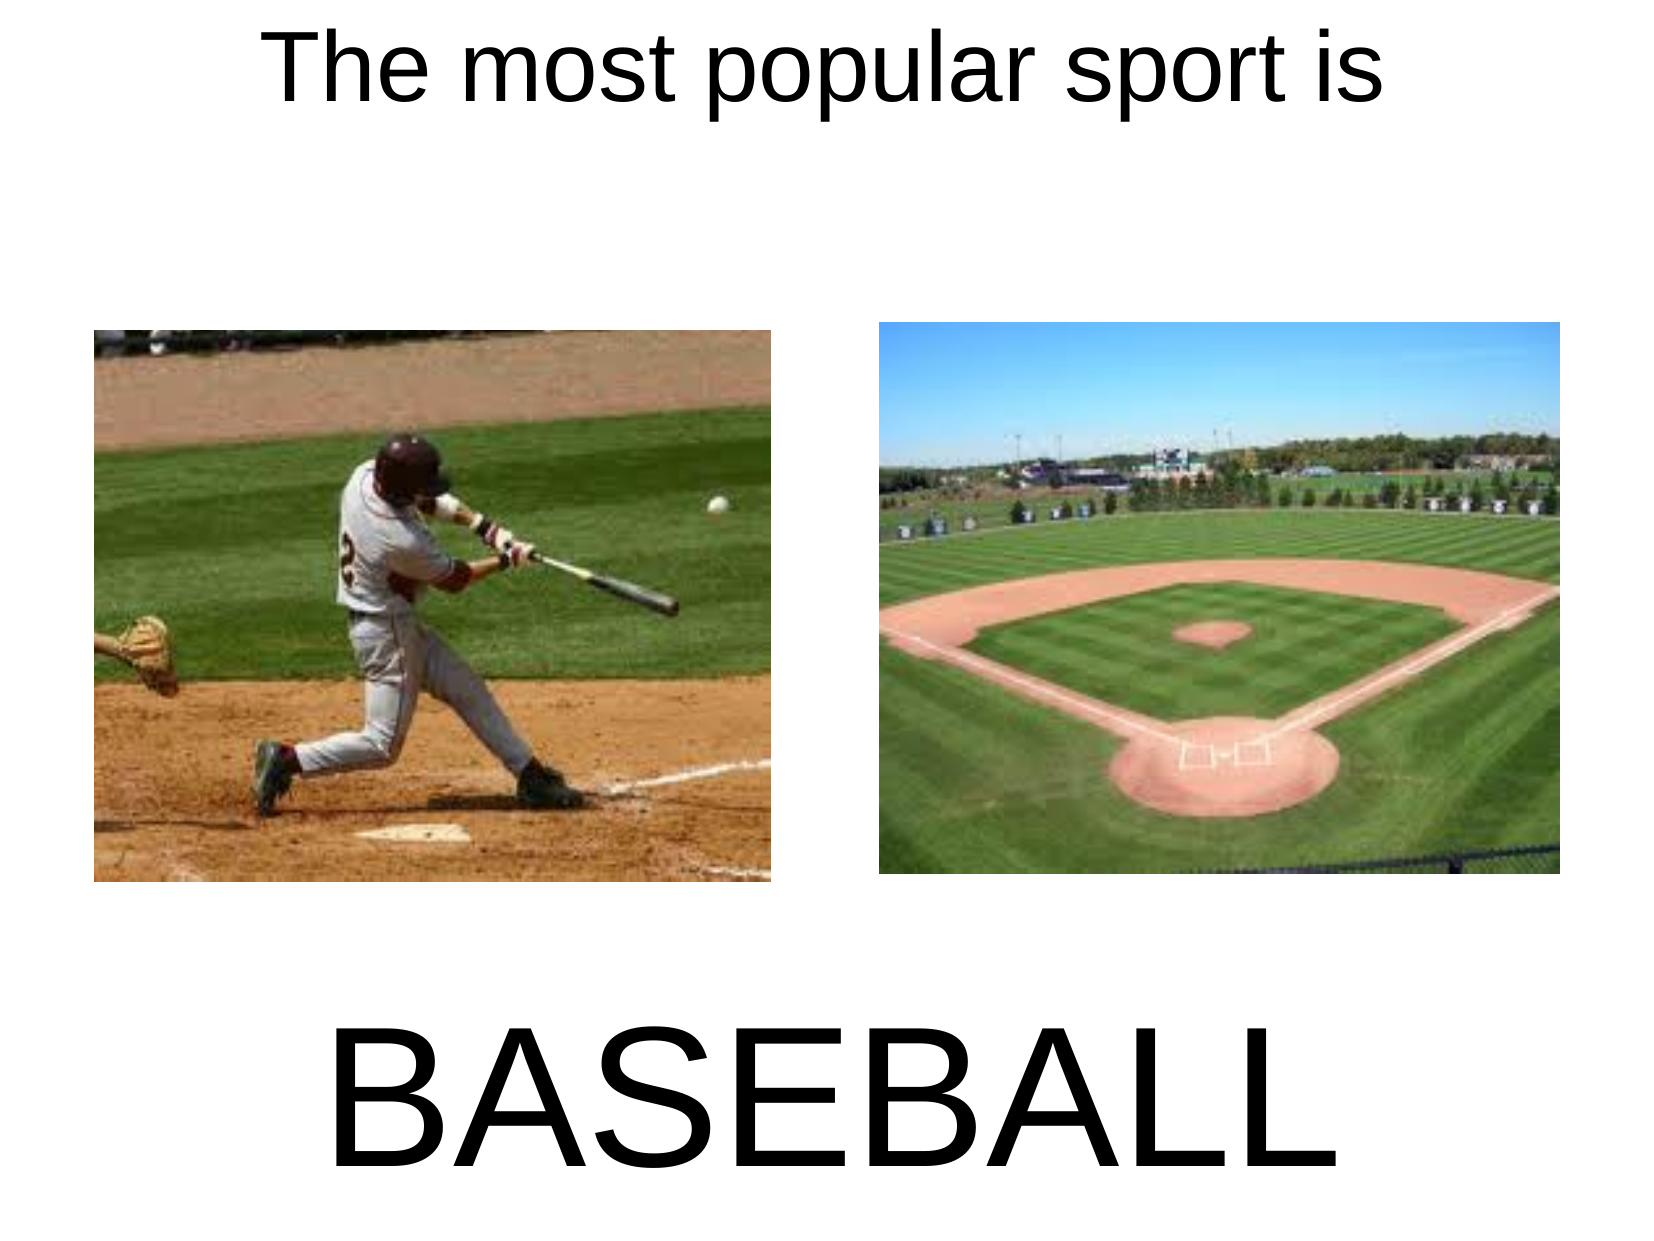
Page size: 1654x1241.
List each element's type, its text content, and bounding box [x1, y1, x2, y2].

picture [94, 330, 771, 882]
picture [879, 322, 1560, 875]
text_box The most popular sport is [244, 3, 1654, 130]
text_box BASEBALL [305, 978, 1359, 1217]
